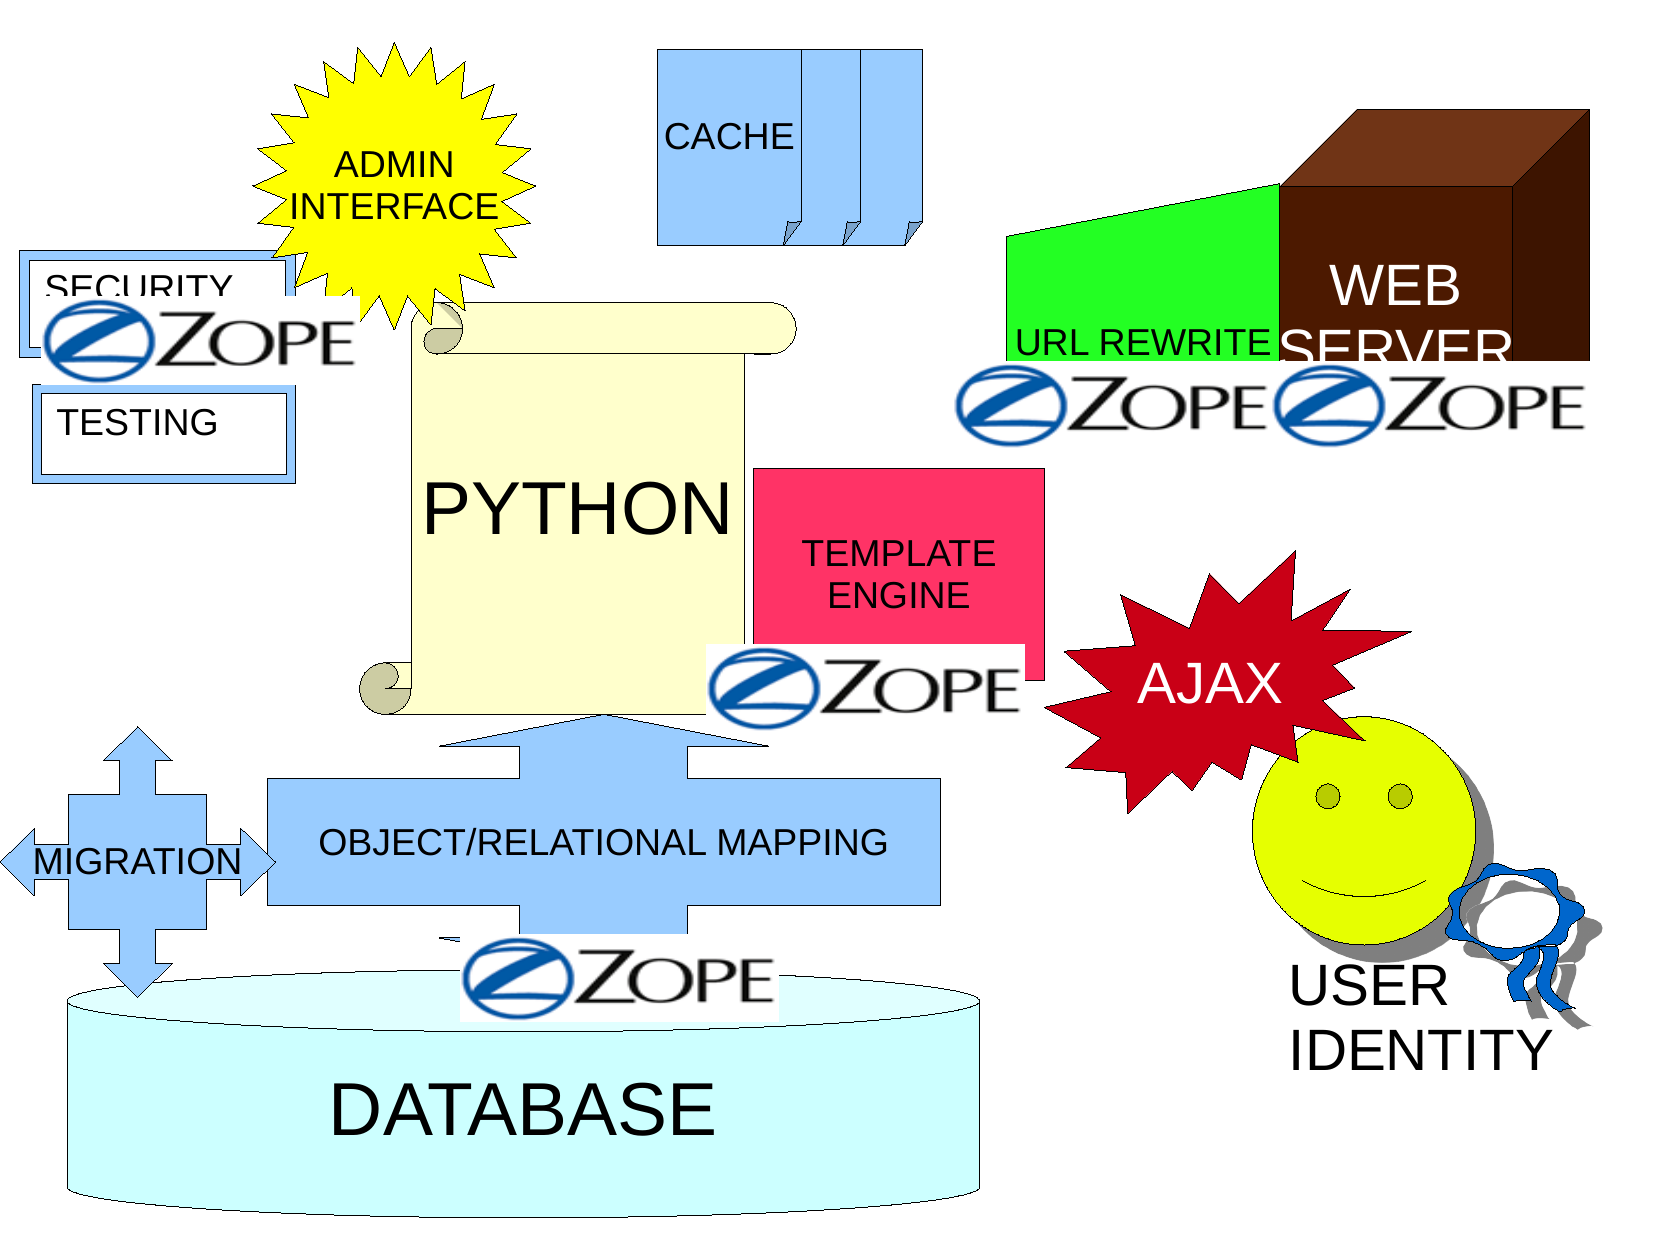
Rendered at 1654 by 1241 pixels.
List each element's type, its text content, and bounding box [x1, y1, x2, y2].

text_box MIGRATION [0, 726, 276, 998]
text_box AJAX [1044, 550, 1412, 814]
picture [460, 934, 779, 1022]
text_box URL REWRITE [1006, 183, 1280, 361]
text_box SECURITY [19, 250, 296, 358]
text_box USER IDENTITY [1274, 944, 1571, 1133]
text_box TEMPLATE ENGINE [753, 468, 1045, 681]
picture [41, 296, 360, 385]
text_box [784, 49, 923, 246]
text_box OBJECT/RELATIONAL MAPPING [267, 715, 941, 934]
text_box PYTHON [387, 302, 745, 715]
text_box PYTHON [442, 302, 797, 355]
text_box WEB SERVER [1364, 334, 1386, 349]
picture [706, 644, 1025, 732]
text_box CACHE [657, 49, 802, 246]
text_box DATABASE [67, 1003, 980, 1218]
text_box ADMIN INTERFACE [252, 42, 536, 330]
picture [953, 361, 1590, 449]
text_box WEB SERVER [1483, 334, 1505, 349]
text_box WEB SERVER [1280, 187, 1512, 361]
text_box TESTING [32, 384, 296, 484]
text_box [1252, 716, 1585, 944]
